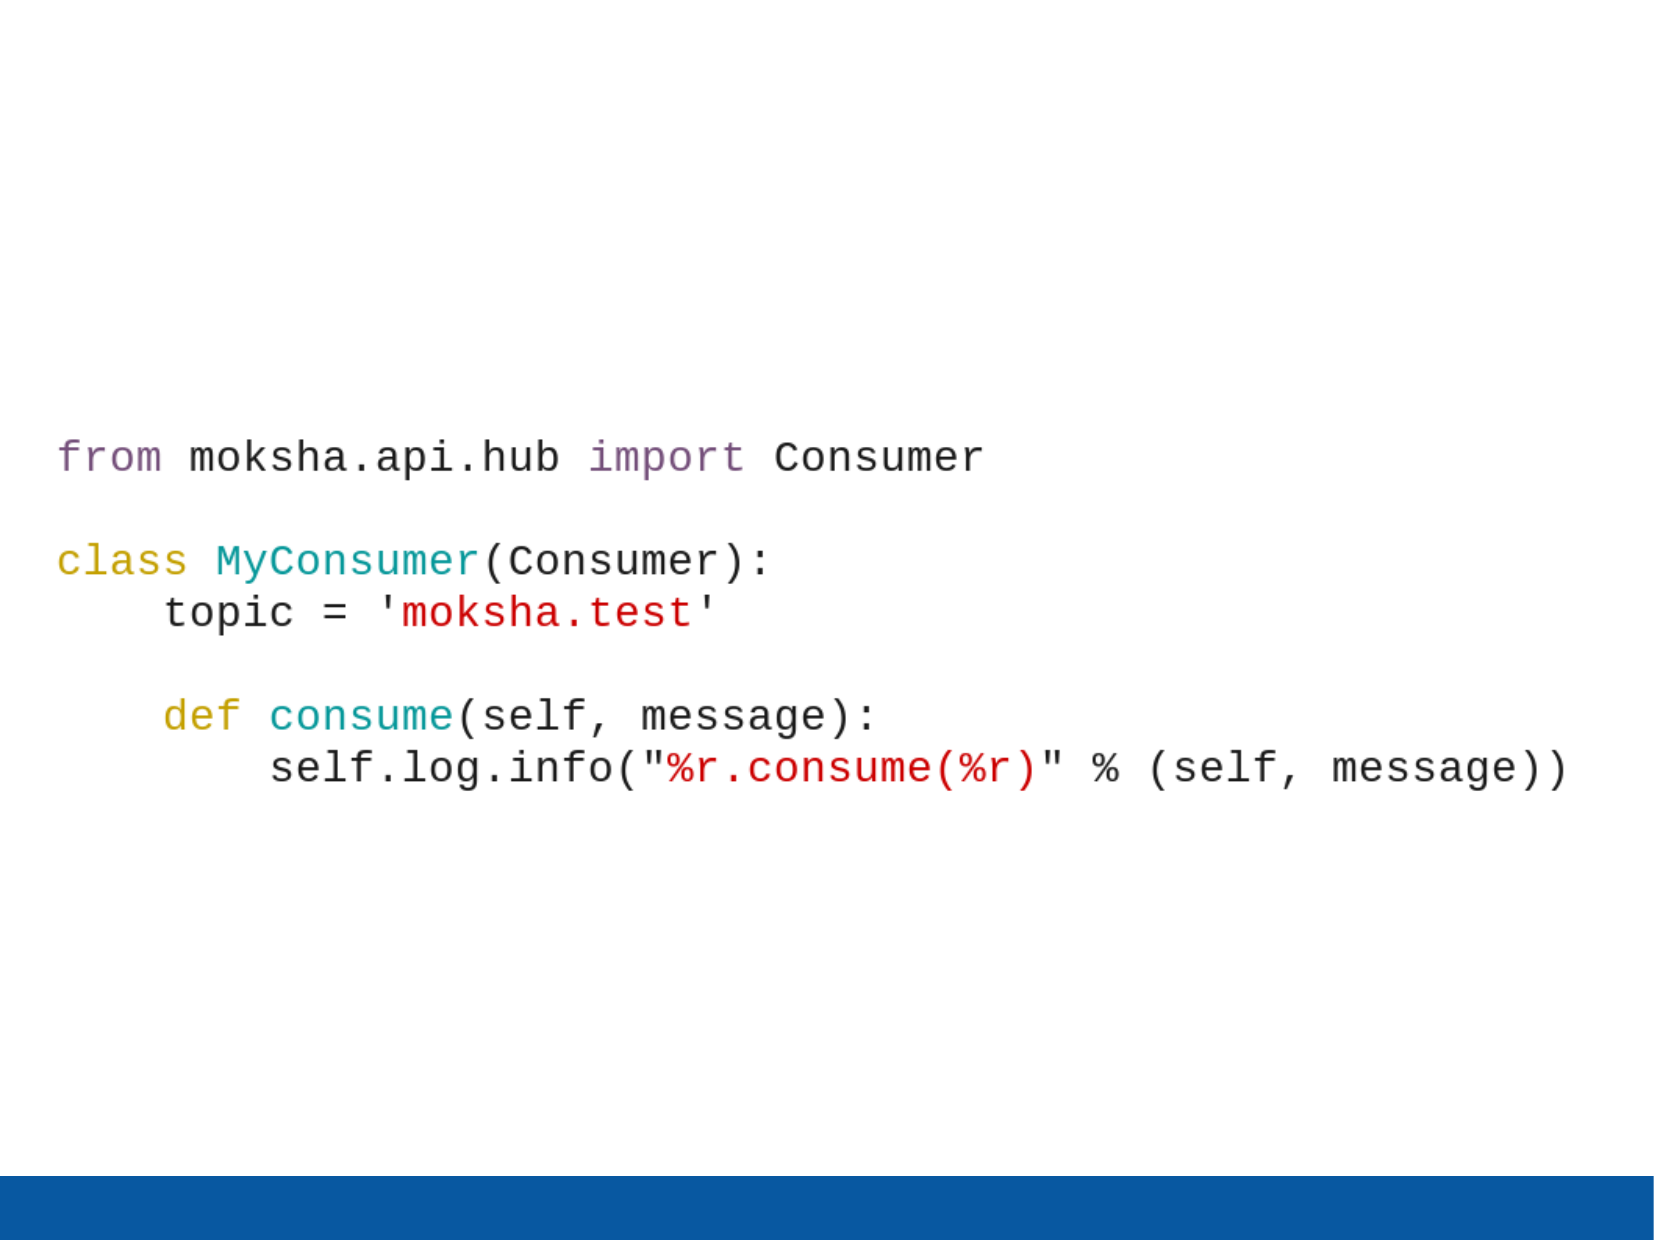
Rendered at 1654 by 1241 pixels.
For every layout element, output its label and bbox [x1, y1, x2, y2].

picture [55, 435, 1579, 802]
picture [0, 1176, 1654, 1240]
